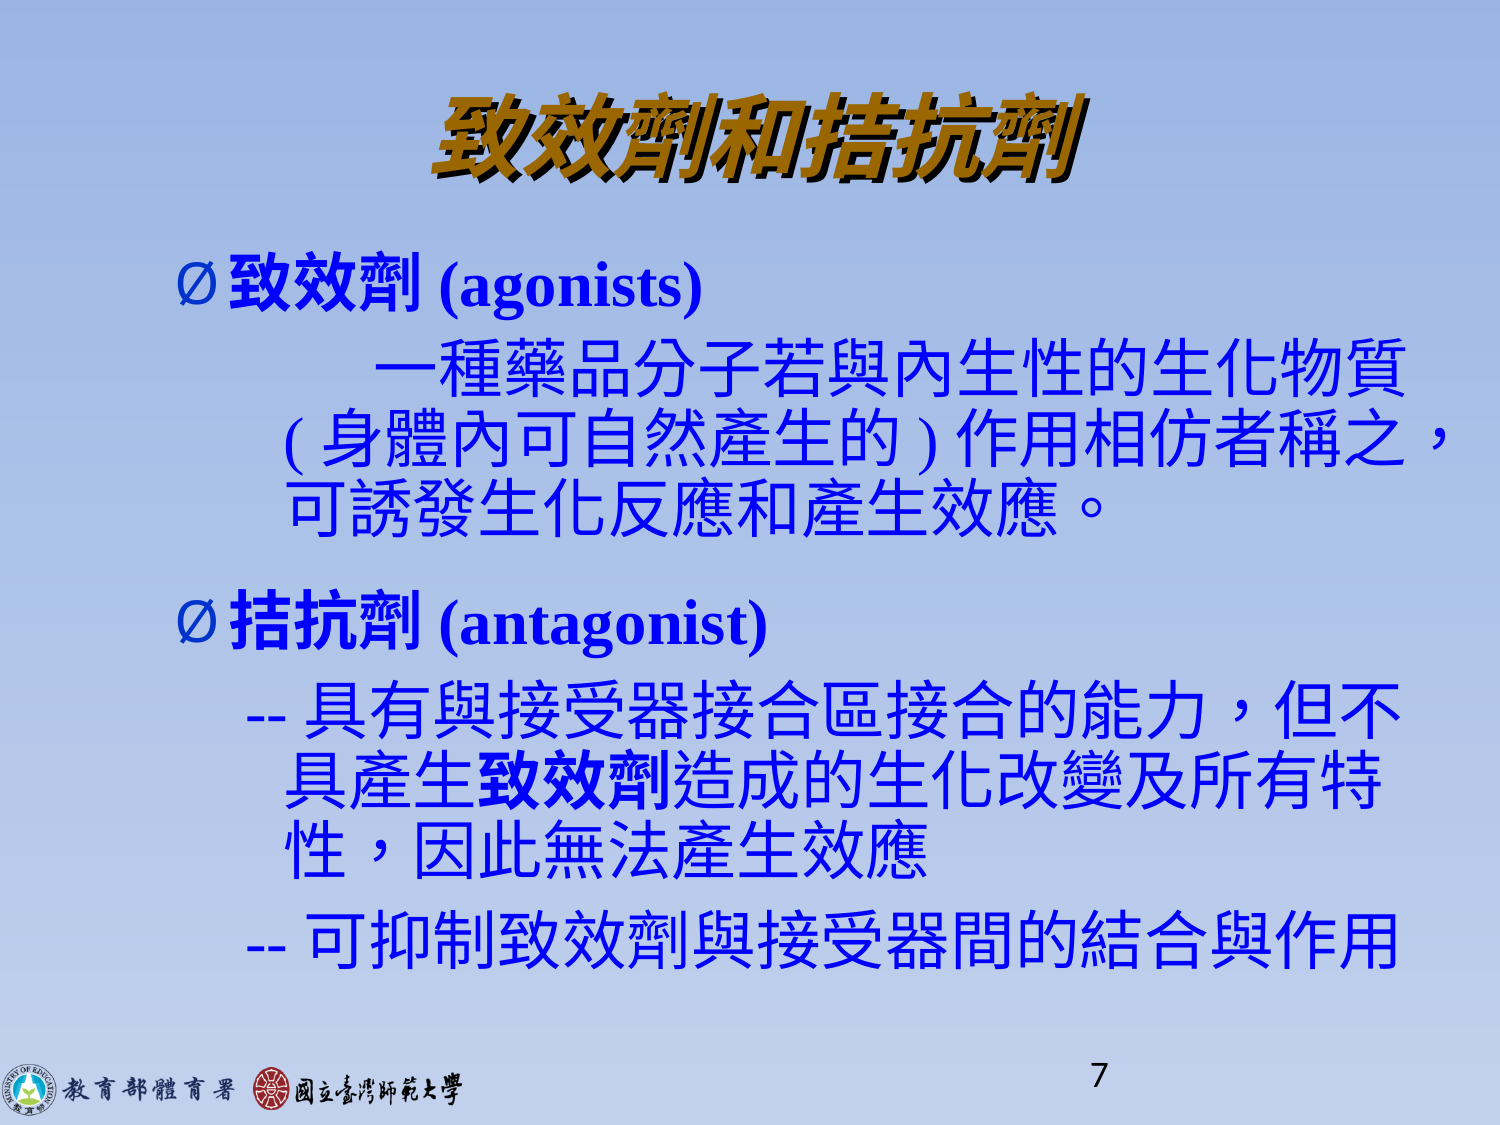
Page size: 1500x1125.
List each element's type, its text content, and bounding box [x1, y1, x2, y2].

list 致效劑(agonists) 一種藥品分子若與內生性的生化物質(身體內可自然產生的)作用相仿者稱之，可誘發生化反應和產生效應。 拮抗劑(antagonist) --具有與接受器接合區接合的能力，但不具產生致效劑造成的生化改變及所有特性，因此無法產生效應 --可抑制致效劑與接受器間的結合與作用 [159, 243, 1426, 1012]
text_box [1074, 1042, 1426, 1103]
title 致效劑和拮抗劑 [0, 66, 1500, 201]
